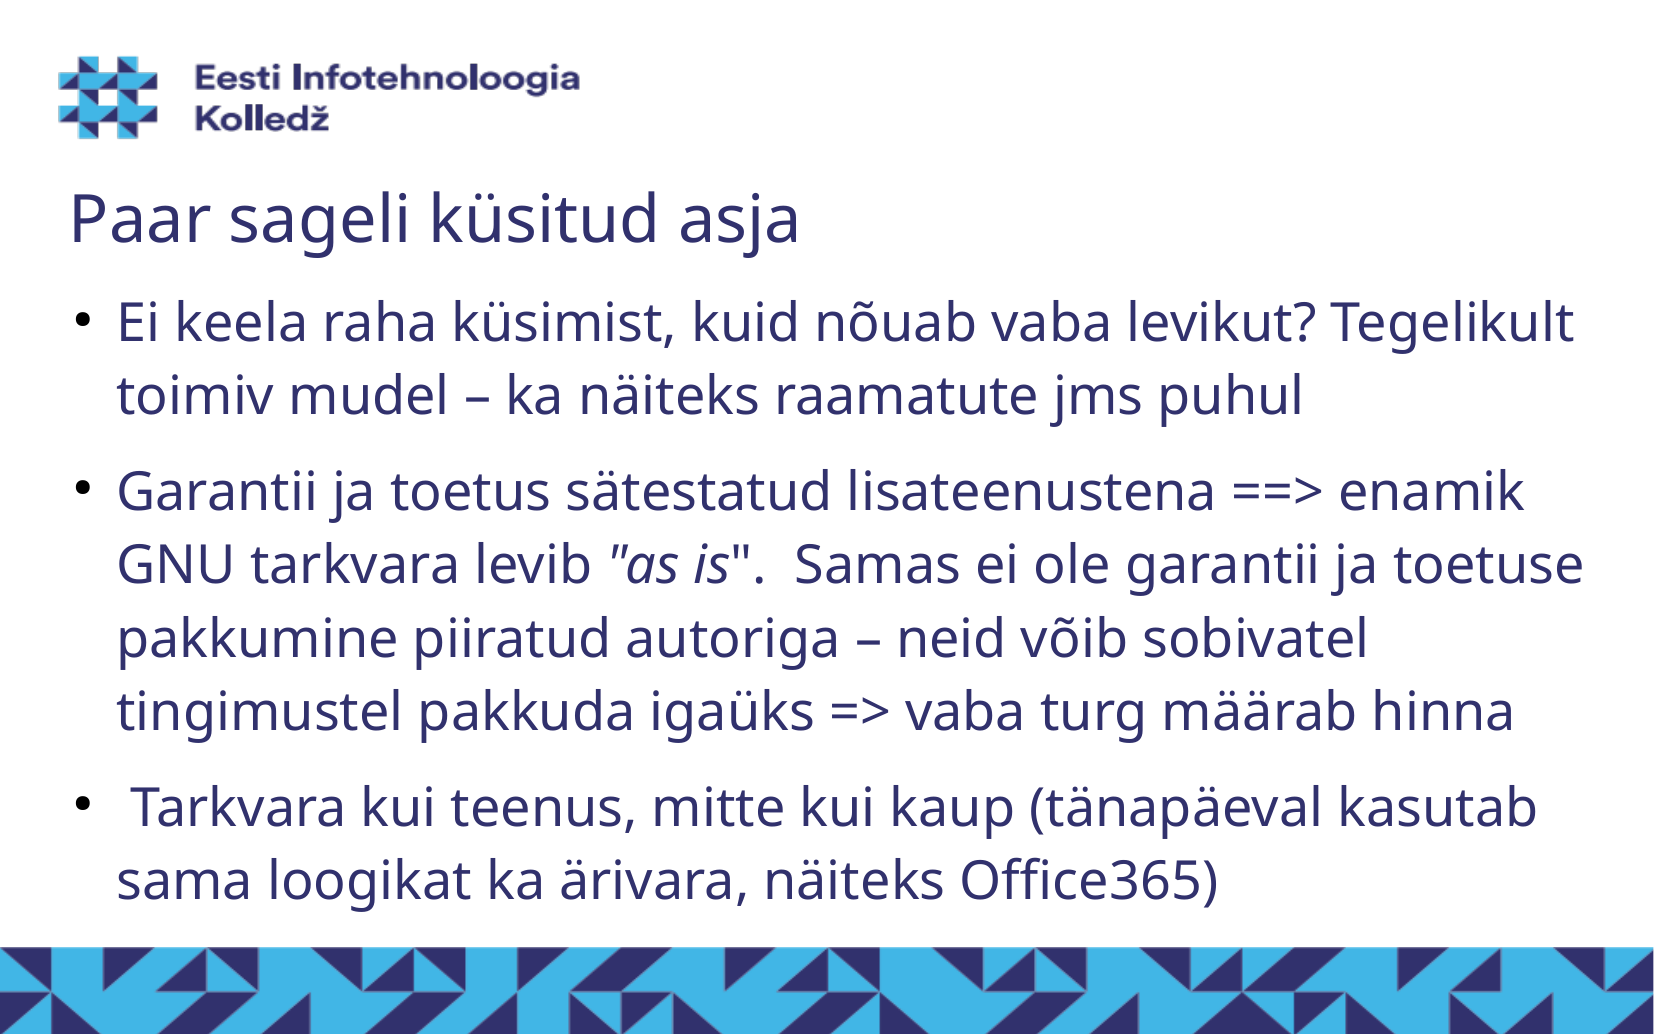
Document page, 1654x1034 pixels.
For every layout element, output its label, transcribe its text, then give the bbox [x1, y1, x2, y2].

list Ei keela raha küsimist, kuid nõuab vaba levikut? Tegelikult toimiv mudel – ka näiteks raamatute jms puhul Garantii ja toetus sätestatud lisateenustena ==> enamik GNU tarkvara levib "as is". Samas ei ole garantii ja toetuse pakkumine piiratud autoriga – neid võib sobivatel tingimustel pakkuda igaüks => vaba turg määrab hinna Tarkvara kui teenus, mitte kui kaup (tänapäeval kasutab sama loogikat ka ärivara, näiteks Office365) [59, 283, 1595, 936]
title Paar sageli küsitud asja [68, 147, 1536, 283]
